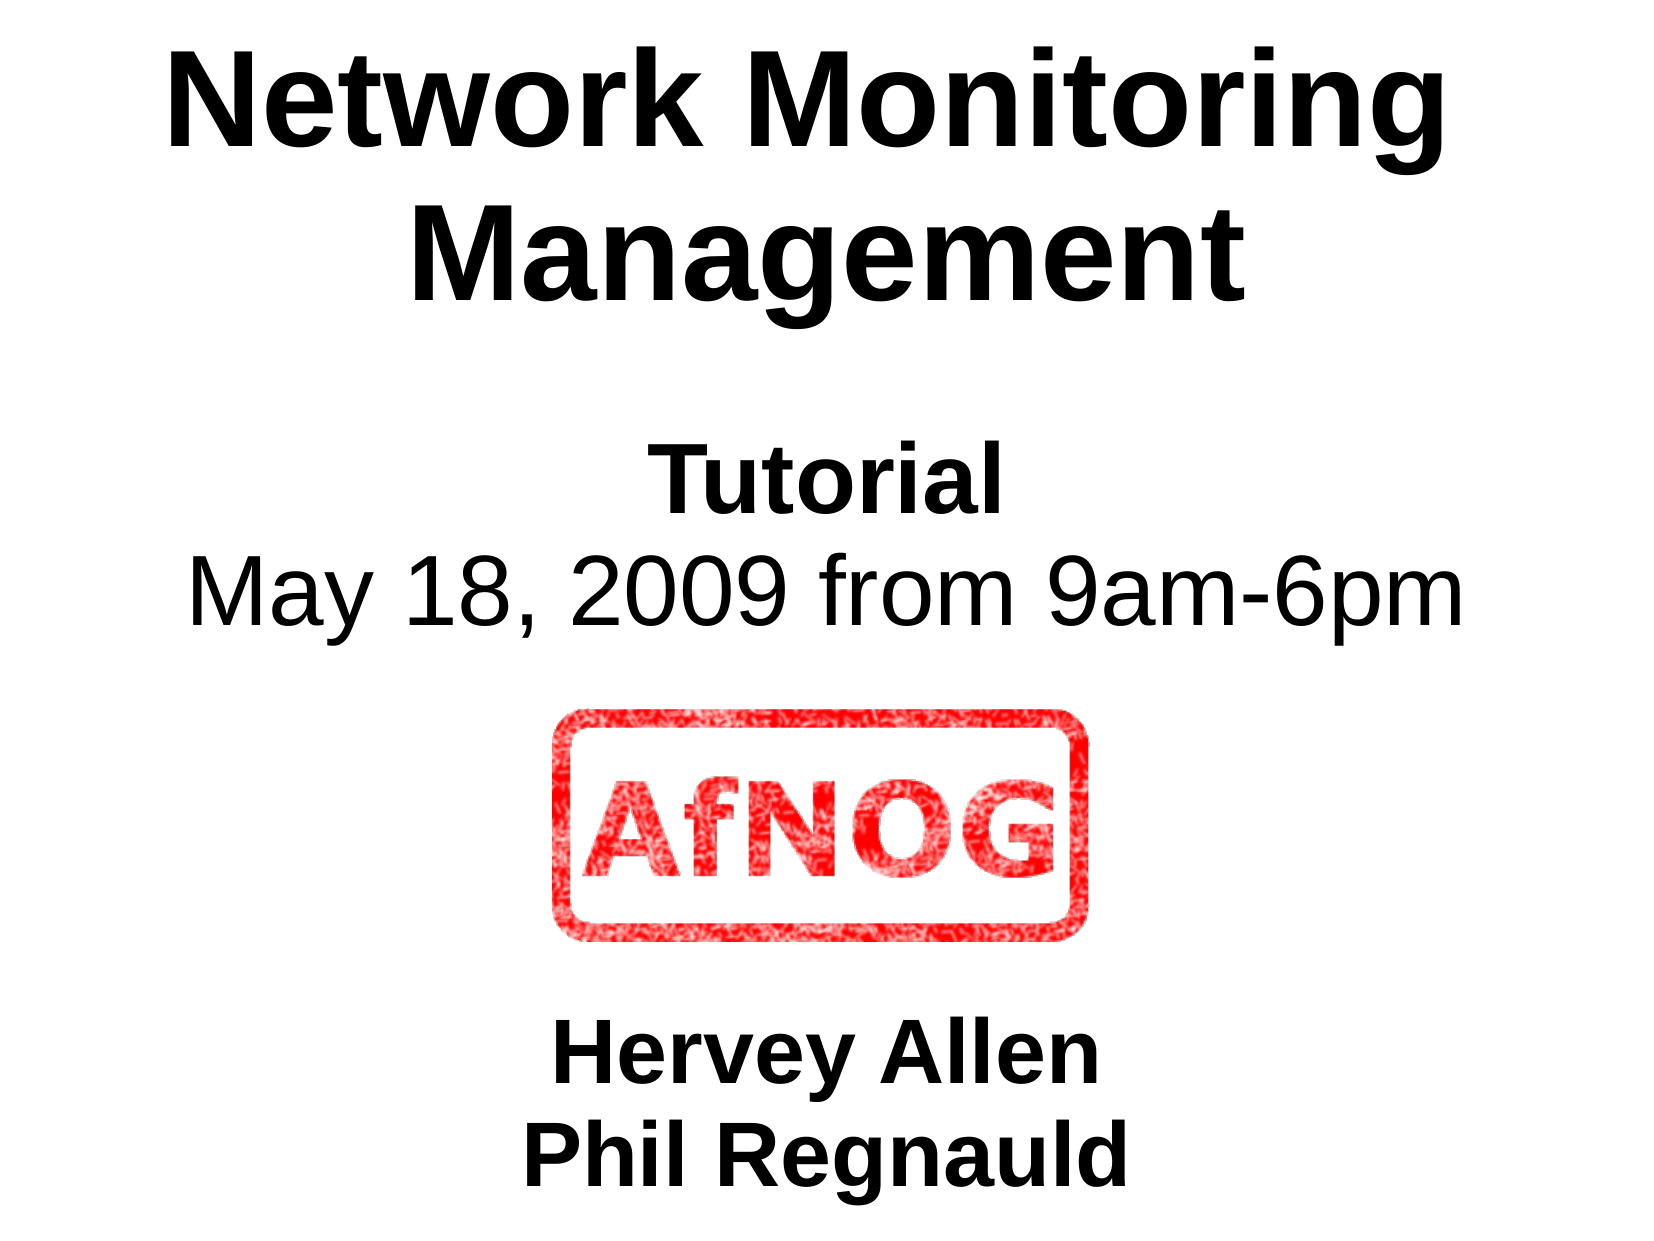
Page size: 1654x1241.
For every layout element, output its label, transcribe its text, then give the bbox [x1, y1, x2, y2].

picture [552, 708, 1090, 942]
text_box Network Monitoring Management Tutorial May 18, 2009 from 9am-6pm Hervey Allen Phil Regnauld [0, 15, 1654, 1227]
